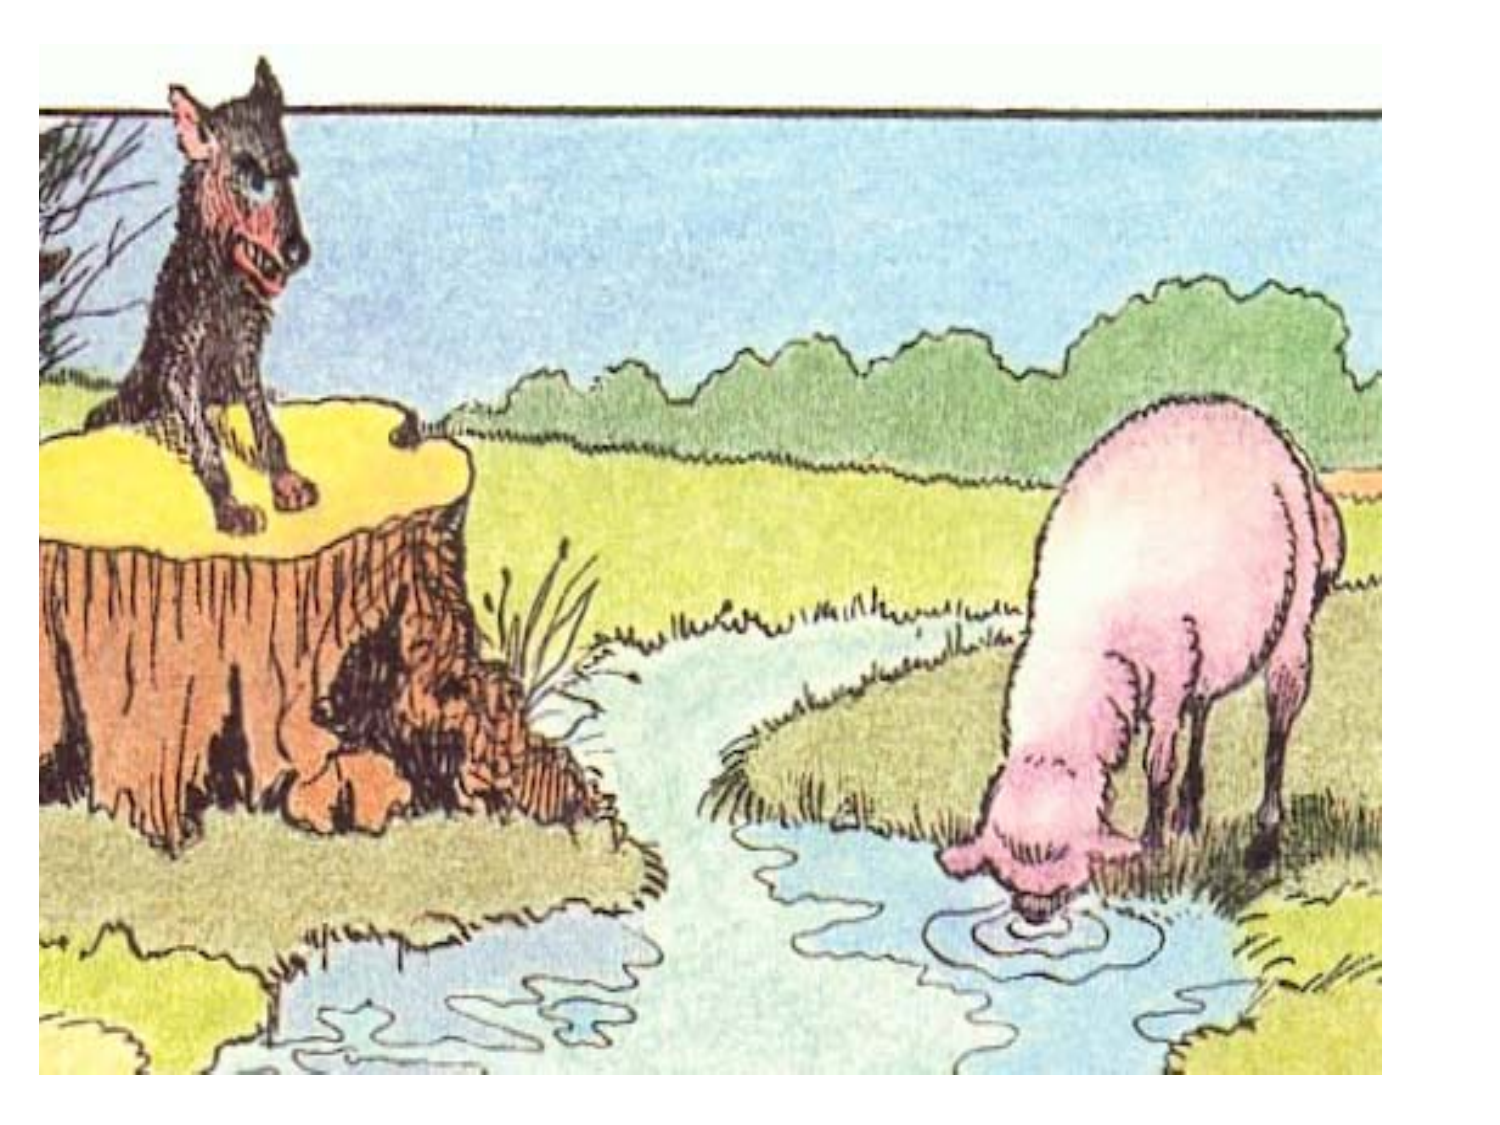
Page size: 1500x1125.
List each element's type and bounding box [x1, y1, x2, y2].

picture [39, 44, 1382, 1075]
